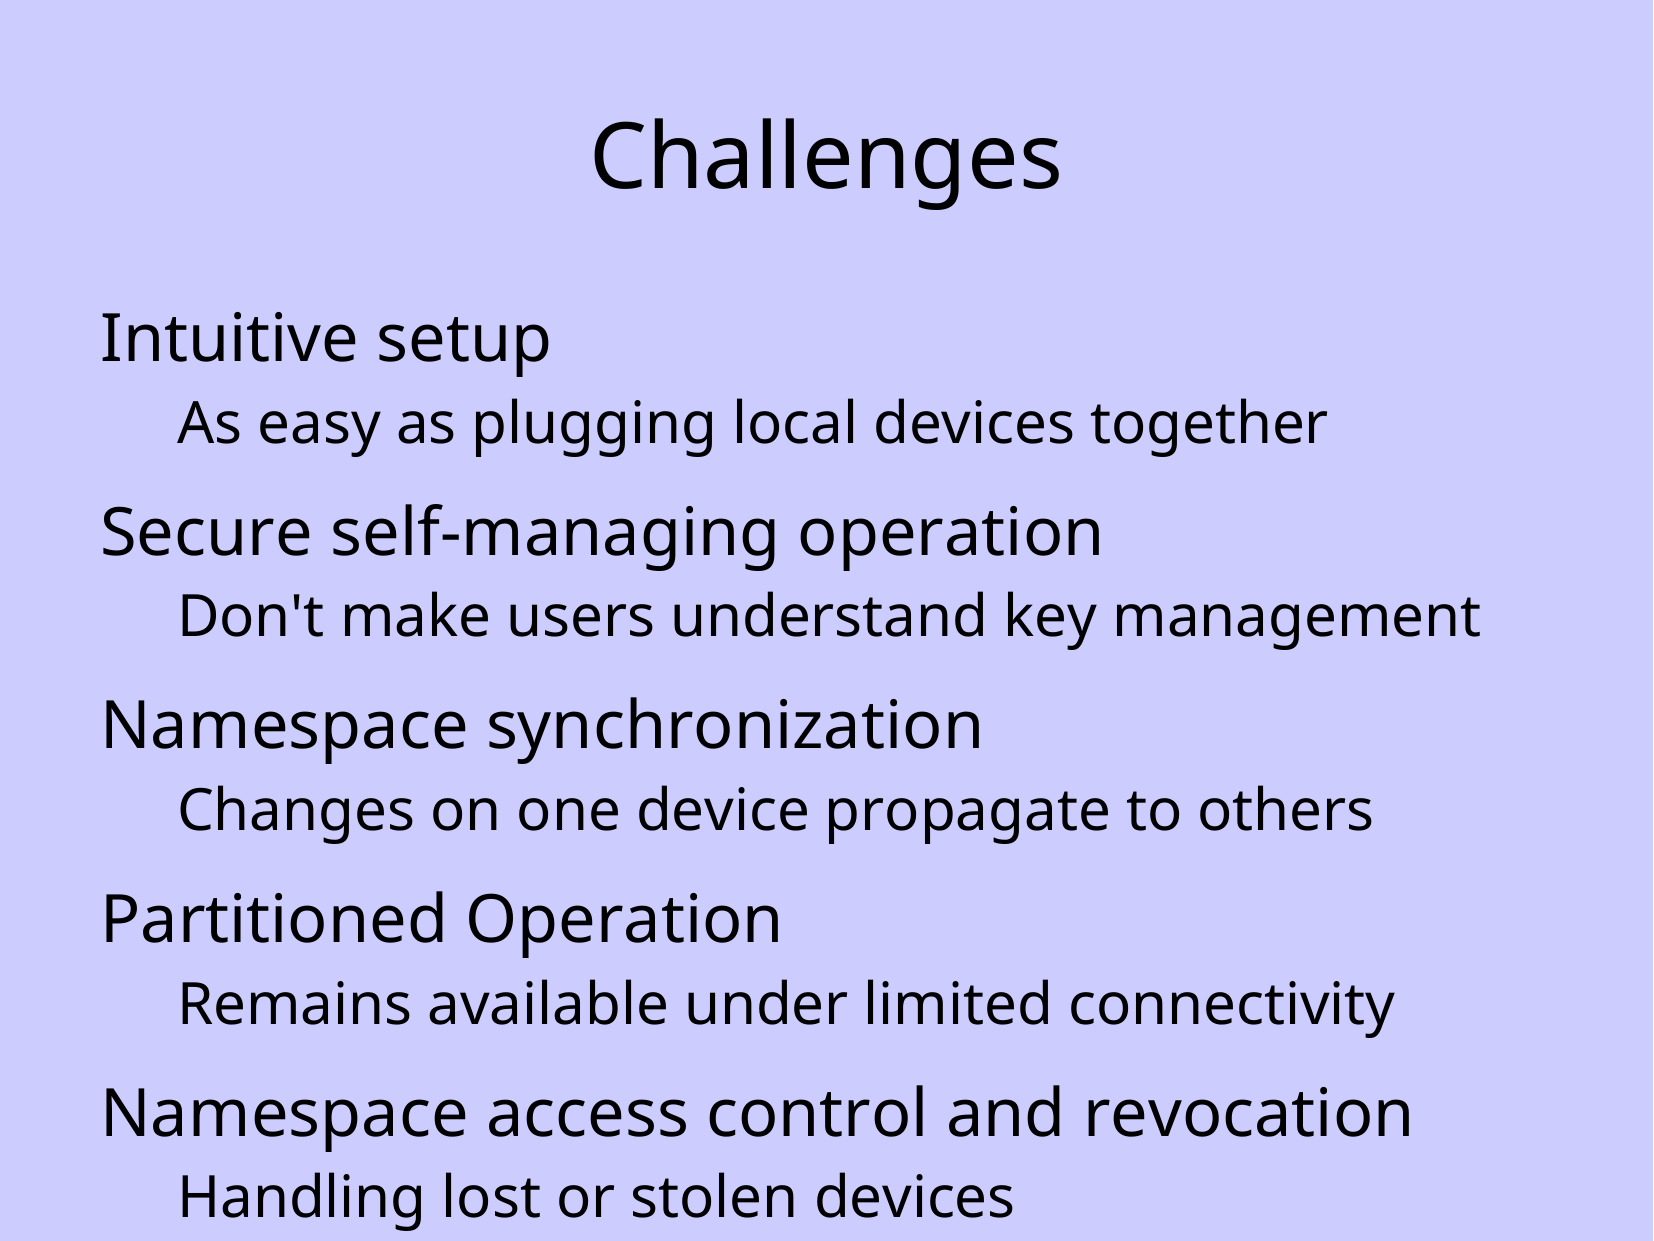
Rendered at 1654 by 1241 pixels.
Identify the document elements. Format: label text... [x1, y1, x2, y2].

list Intuitive setup As easy as plugging local devices together Secure self-managing operation Don't make users understand key management Namespace synchronization Changes on one device propagate to others Partitioned Operation Remains available under limited connectivity Namespace access control and revocation Handling lost or stolen devices [82, 290, 1571, 1107]
title Challenges [82, 56, 1571, 250]
